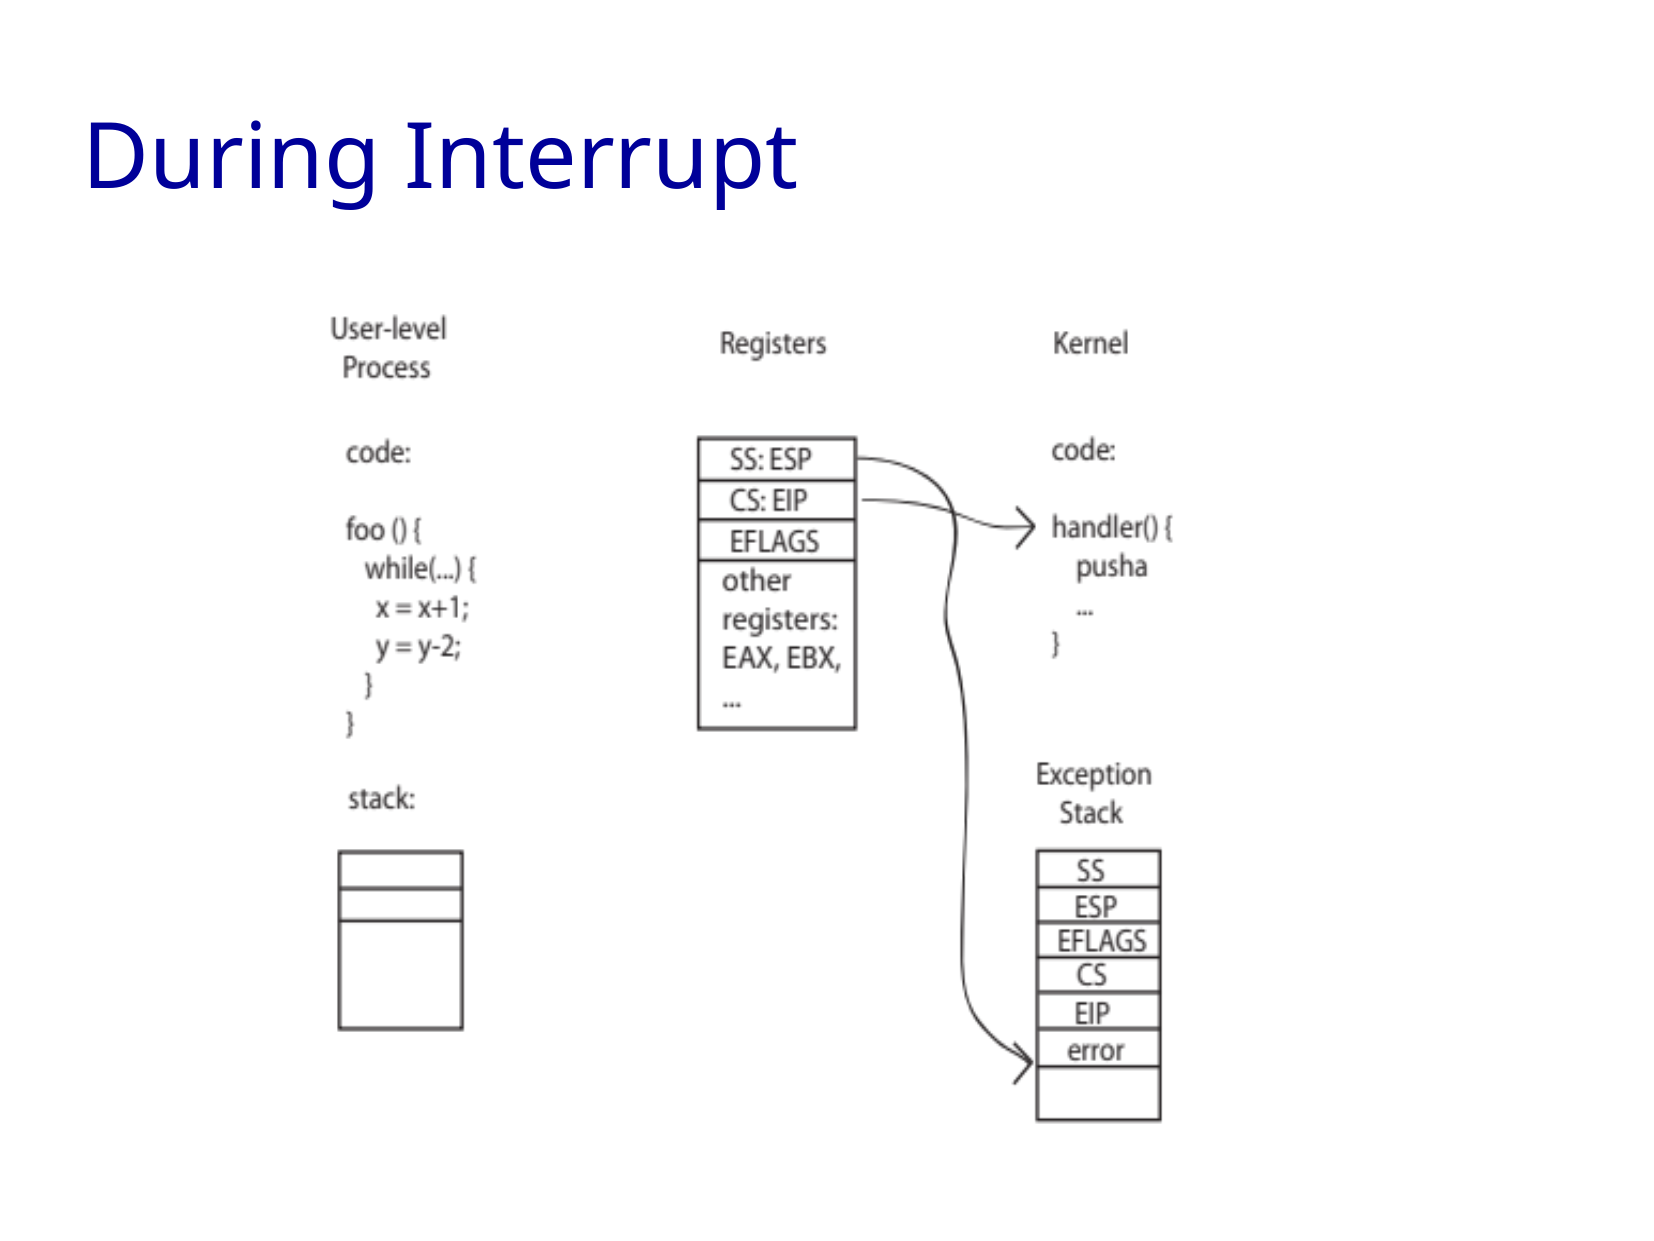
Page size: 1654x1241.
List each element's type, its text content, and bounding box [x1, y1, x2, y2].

picture [60, 285, 1448, 1148]
title During Interrupt [82, 49, 1571, 257]
